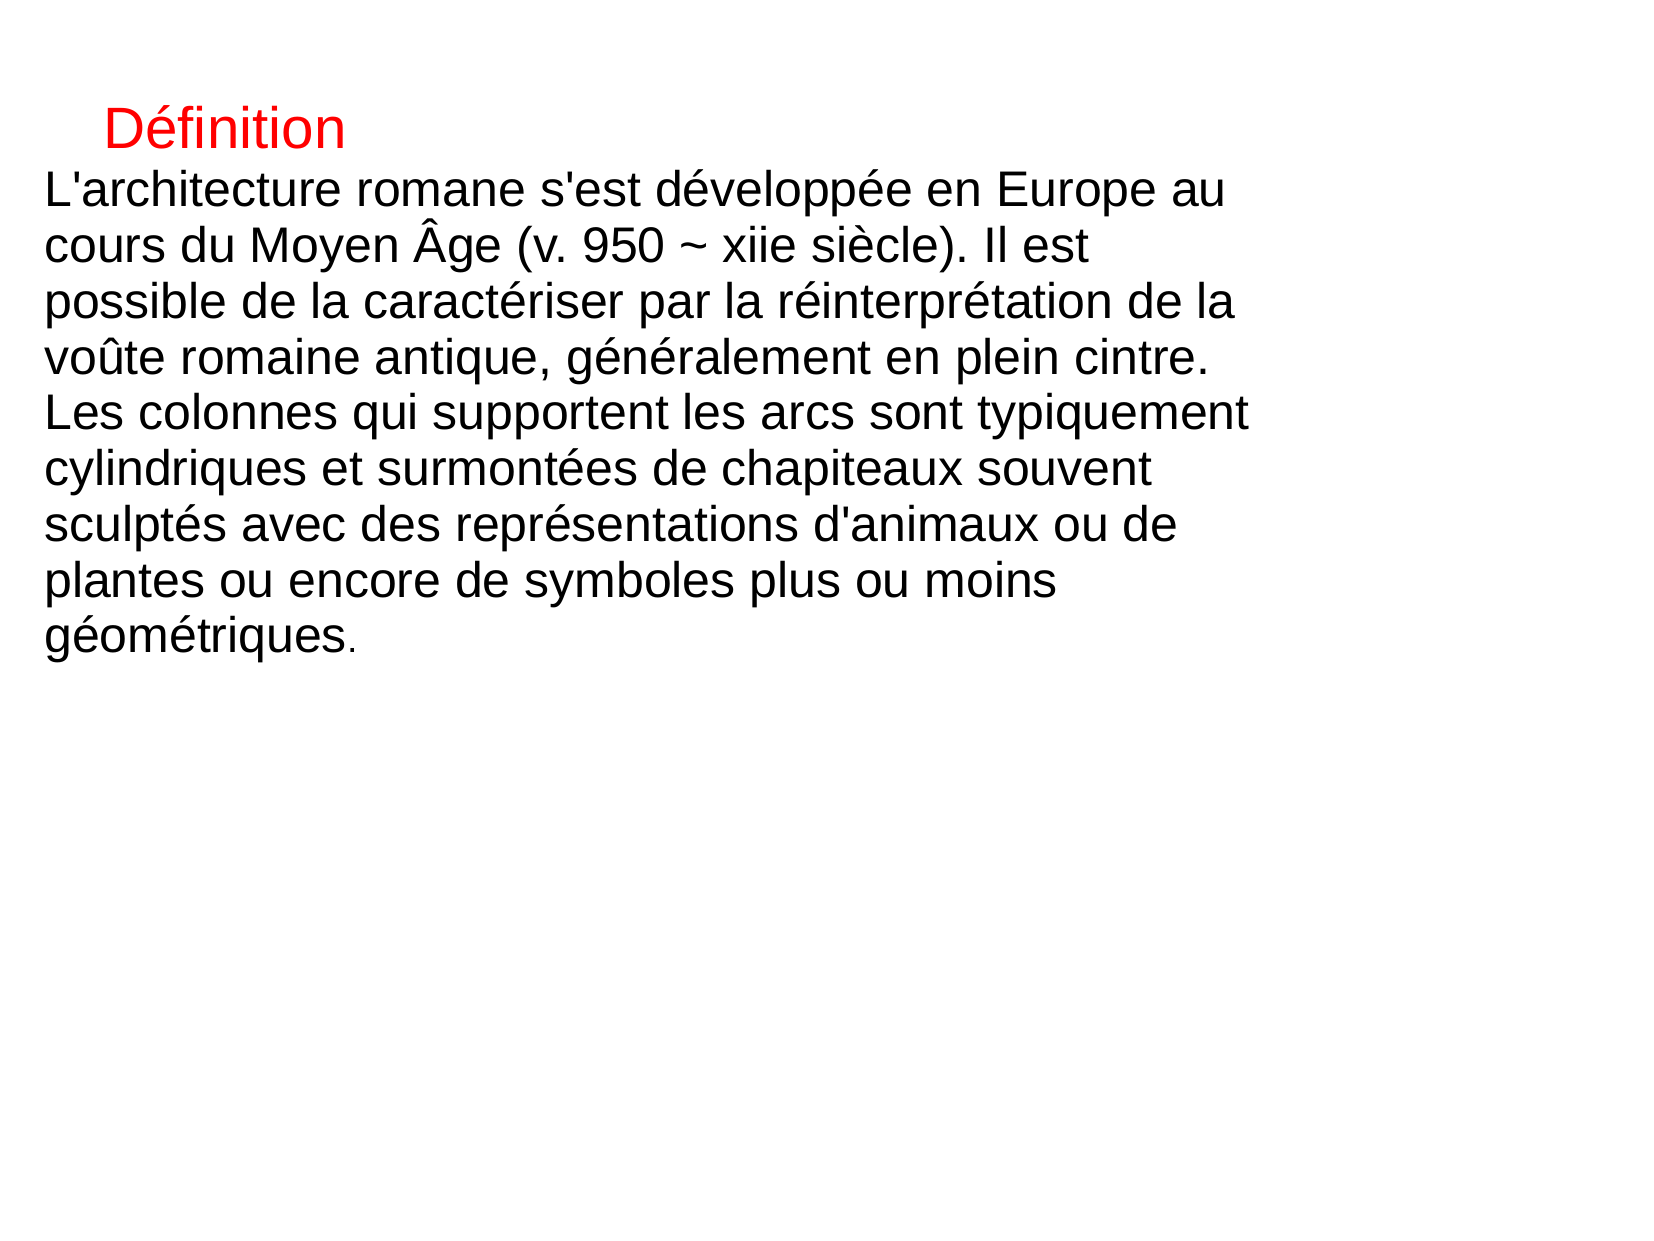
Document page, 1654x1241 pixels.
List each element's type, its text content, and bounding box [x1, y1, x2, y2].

text_box Définition [88, 88, 1418, 169]
text_box L'architecture romane s'est développée en Europe au cours du Moyen Âge (v. 950 ~ xiie siècle). Il est possible de la caractériser par la réinterprétation de la voûte romaine antique, généralement en plein cintre. Les colonnes qui supportent les arcs sont typiquement cylindriques et surmontées de chapiteaux souvent sculptés avec des représentations d'animaux ou de plantes ou encore de symboles plus ou moins géométriques. [29, 154, 1300, 768]
